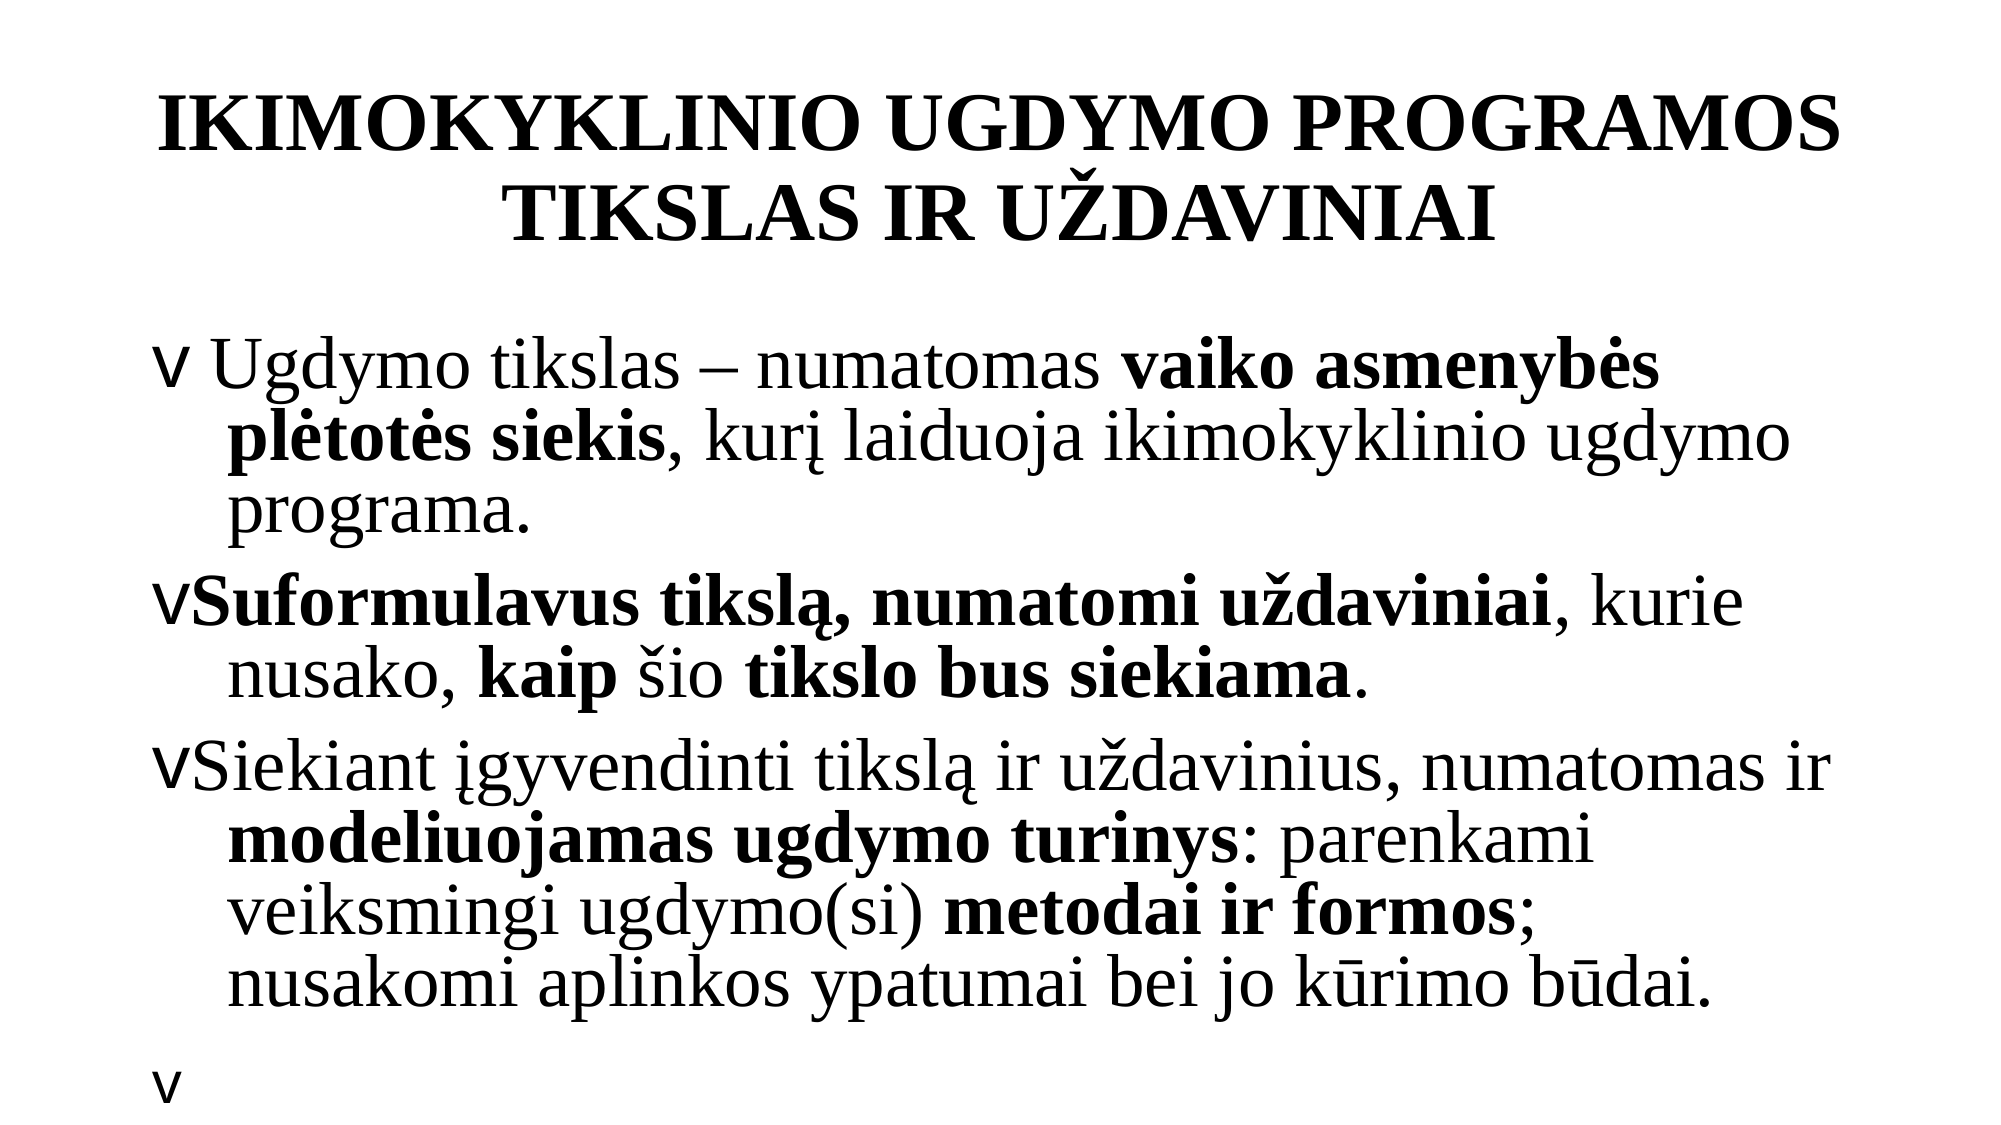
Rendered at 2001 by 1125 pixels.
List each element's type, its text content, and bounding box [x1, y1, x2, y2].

title IKIMOKYKLINIO UGDYMO PROGRAMOS TIKSLAS IR UŽDAVINIAI [137, 59, 1863, 278]
list Ugdymo tikslas – numatomas vaiko asmenybės plėtotės siekis, kurį laiduoja ikimokyklinio ugdymo programa. Suformulavus tikslą, numatomi uždaviniai, kurie nusako, kaip šio tikslo bus siekiama. Siekiant įgyvendinti tikslą ir uždavinius, numatomas ir modeliuojamas ugdymo turinys: parenkami veiksmingi ugdymo(si) metodai ir formos; nusakomi aplinkos ypatumai bei jo kūrimo būdai. [137, 323, 1863, 1038]
